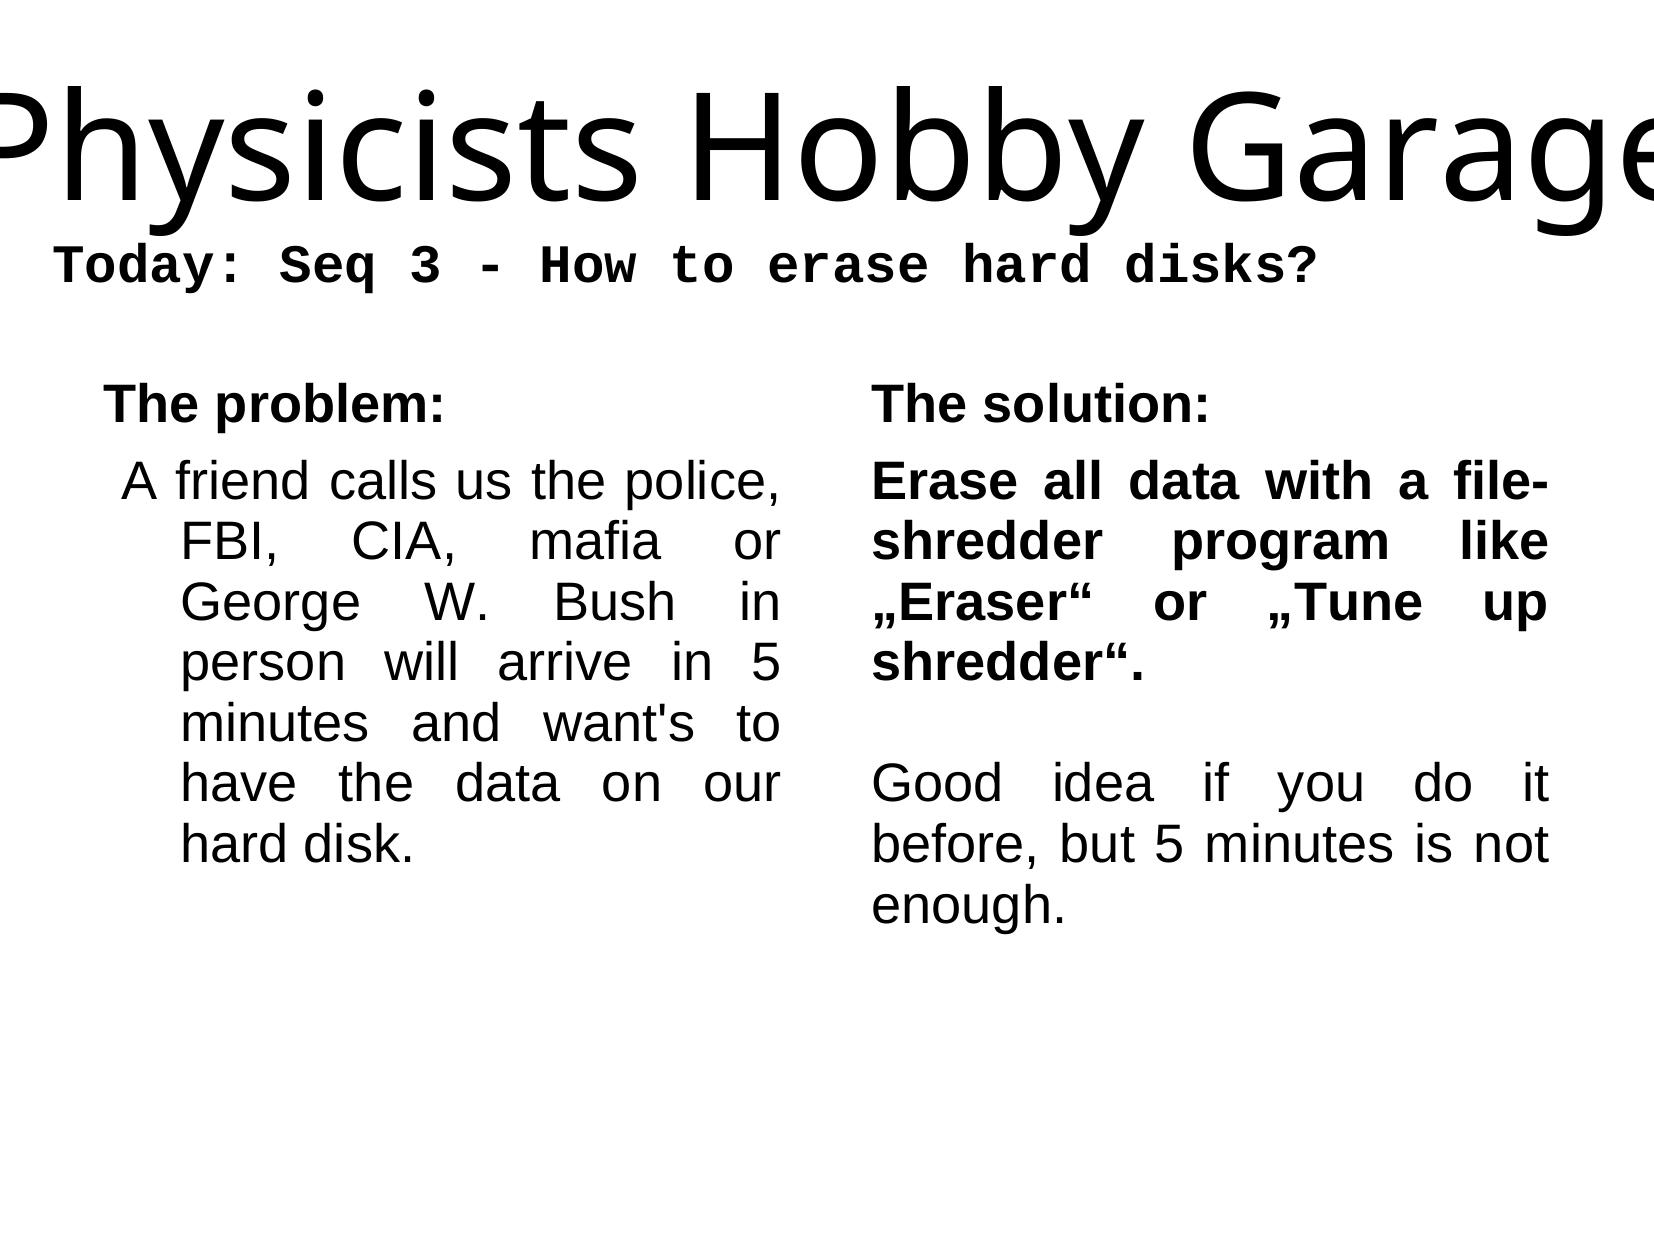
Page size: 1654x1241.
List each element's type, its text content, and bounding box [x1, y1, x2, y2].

text_box Physicists Hobby Garage [35, 32, 1631, 231]
text_box Today: Seq 3 - How to erase hard disks? [37, 231, 1335, 307]
text_box The solution: [856, 366, 1565, 442]
text_box The problem: [88, 366, 798, 442]
text_box A friend calls us the police, FBI, CIA, mafia or George W. Bush in person will arrive in 5 minutes and want's to have the data on our hard disk. [88, 442, 798, 1152]
text_box Erase all data with a file-shredder program like „Eraser“ or „Tune up shredder“. Good idea if you do it before, but 5 minutes is not enough. [856, 442, 1565, 1152]
